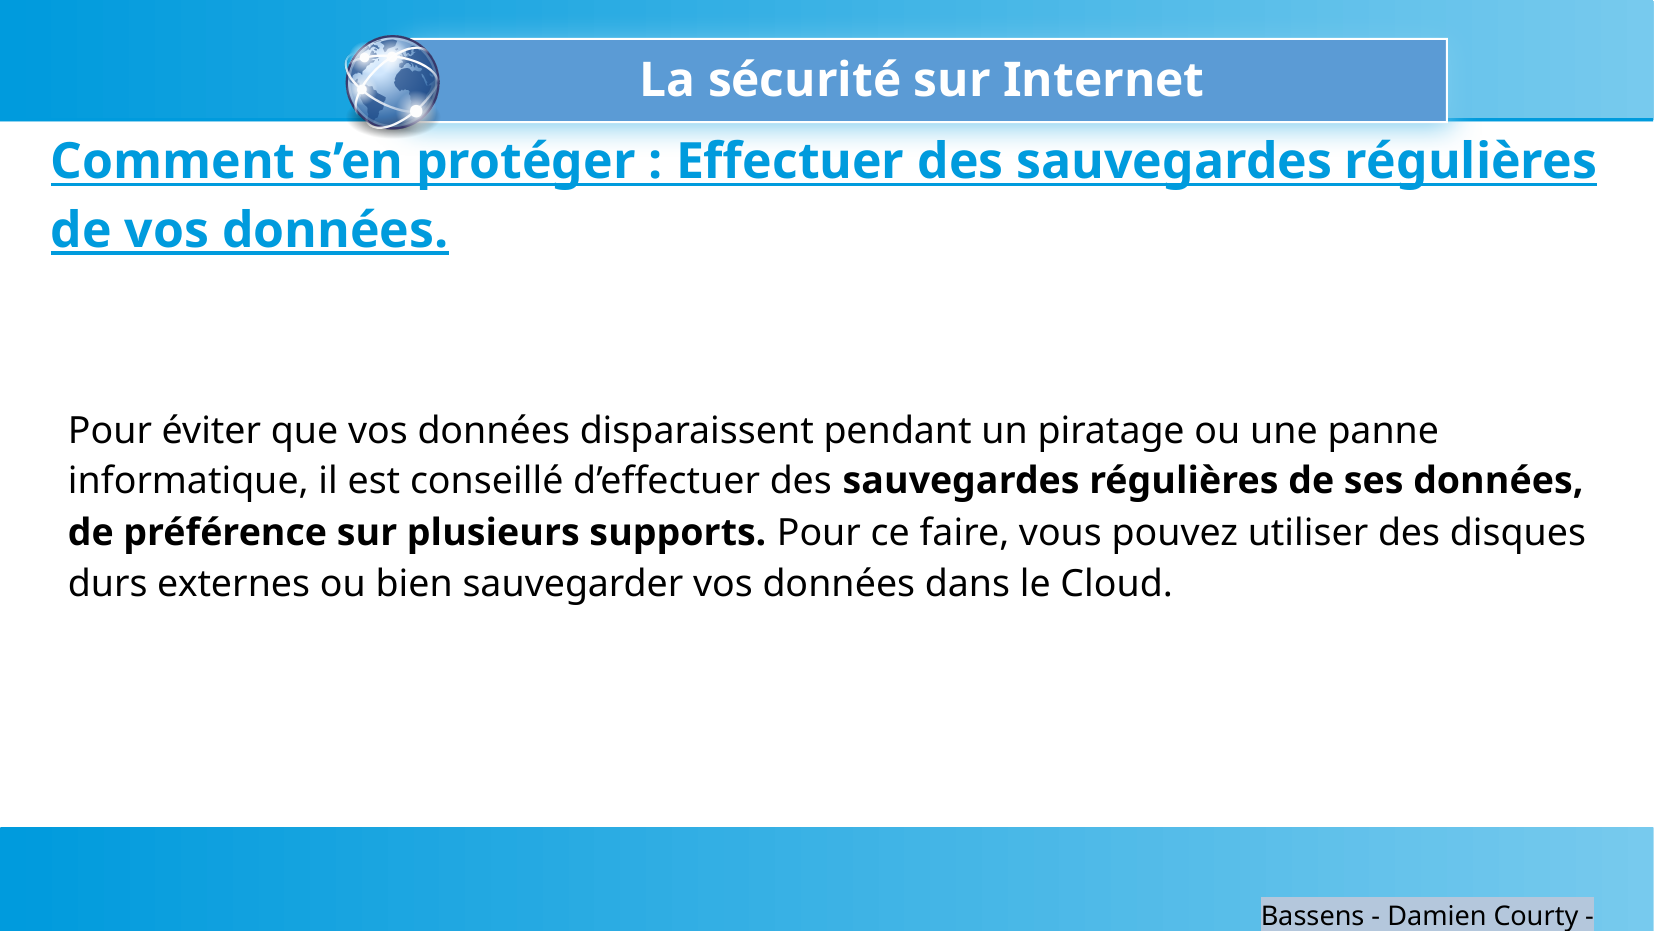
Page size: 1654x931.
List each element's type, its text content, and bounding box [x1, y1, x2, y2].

text_box Pour éviter que vos données disparaissent pendant un piratage ou une panne informatique, il est conseillé d’effectuer des sauvegardes régulières de ses données, de préférence sur plusieurs supports. Pour ce faire, vous pouvez utiliser des disques durs externes ou bien sauvegarder vos données dans le Cloud. [53, 395, 1619, 587]
text_box La sécurité sur Internet [443, 38, 1447, 118]
picture [341, 35, 443, 140]
text_box Comment s’en protéger : Effectuer des sauvegardes régulières de vos données. [36, 118, 1651, 293]
text_box Bassens - Damien Courty - 2024 [1246, 889, 1654, 931]
